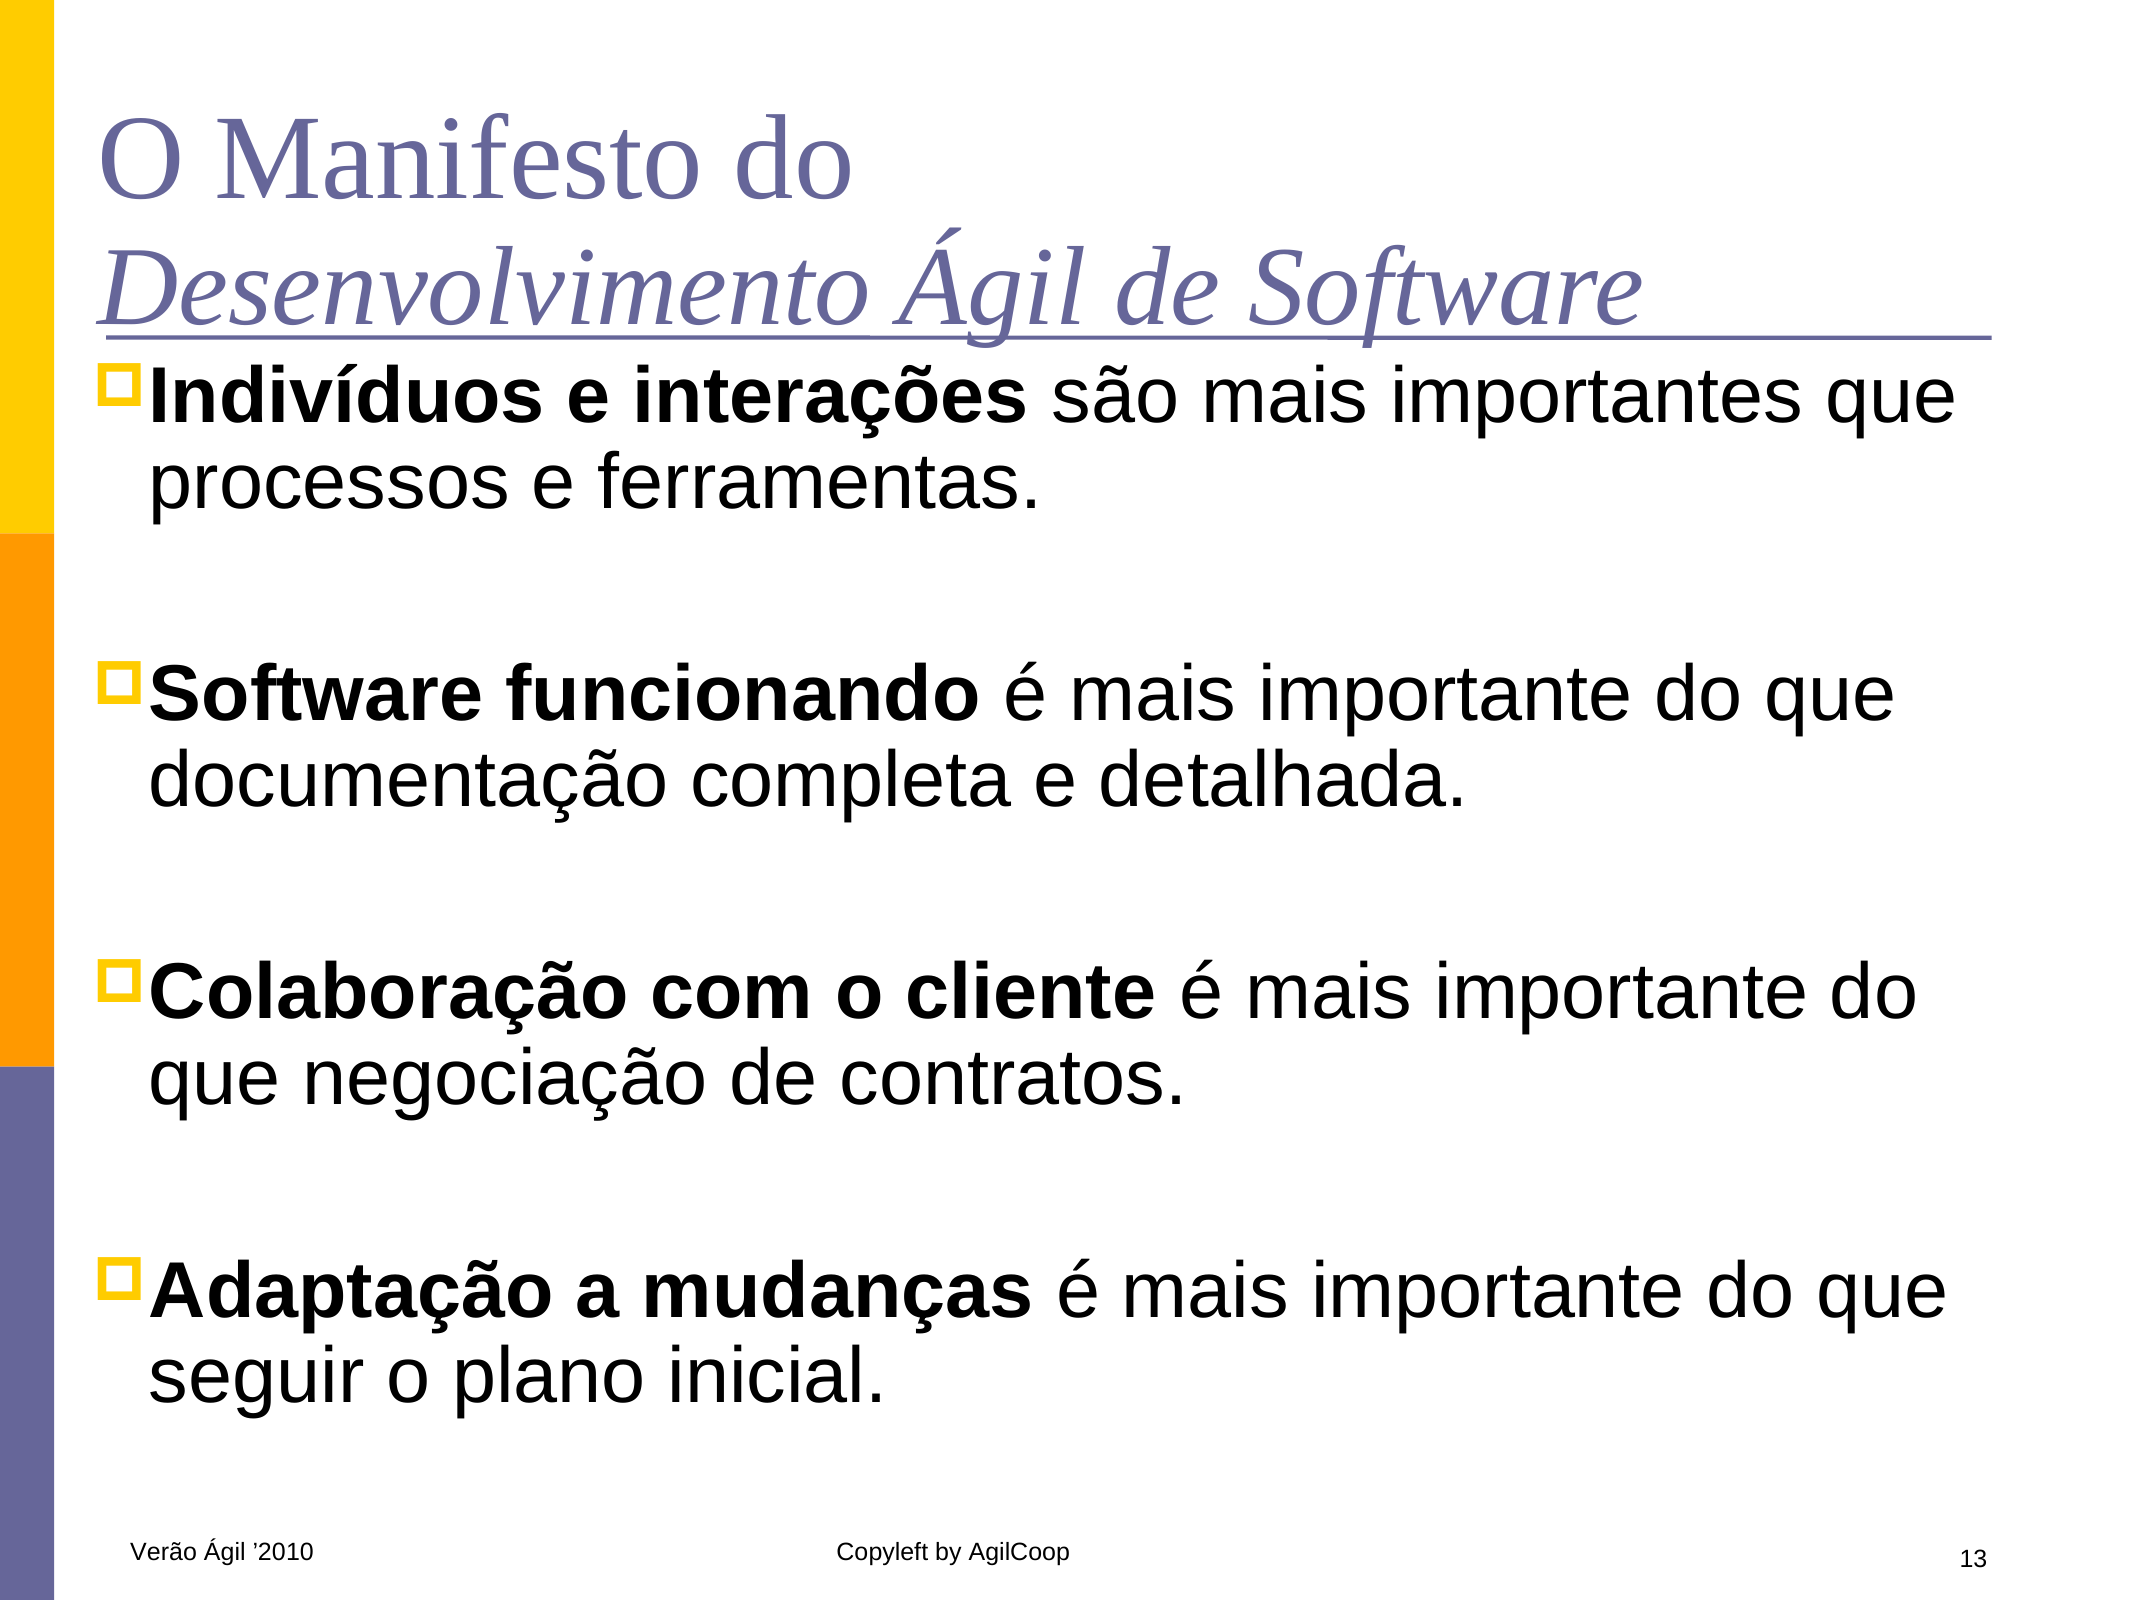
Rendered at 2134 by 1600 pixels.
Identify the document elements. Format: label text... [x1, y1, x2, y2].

text_box Verão Ágil ’2010 [120, 1535, 438, 1582]
text_box Copyleft by AgilCoop [827, 1535, 1271, 1582]
text_box [0, 0, 55, 1600]
title O Manifesto do Desenvolvimento Ágil de Software [79, 43, 2001, 358]
text_box Indivíduos e interações são mais importantes que processos e ferramentas. Software funcionando é mais importante do que documentação completa e detalhada. Colaboração com o cliente é mais importante do que negociação de contratos. Adaptação a mudanças é mais importante do que seguir o plano inicial. [92, 354, 1985, 1411]
